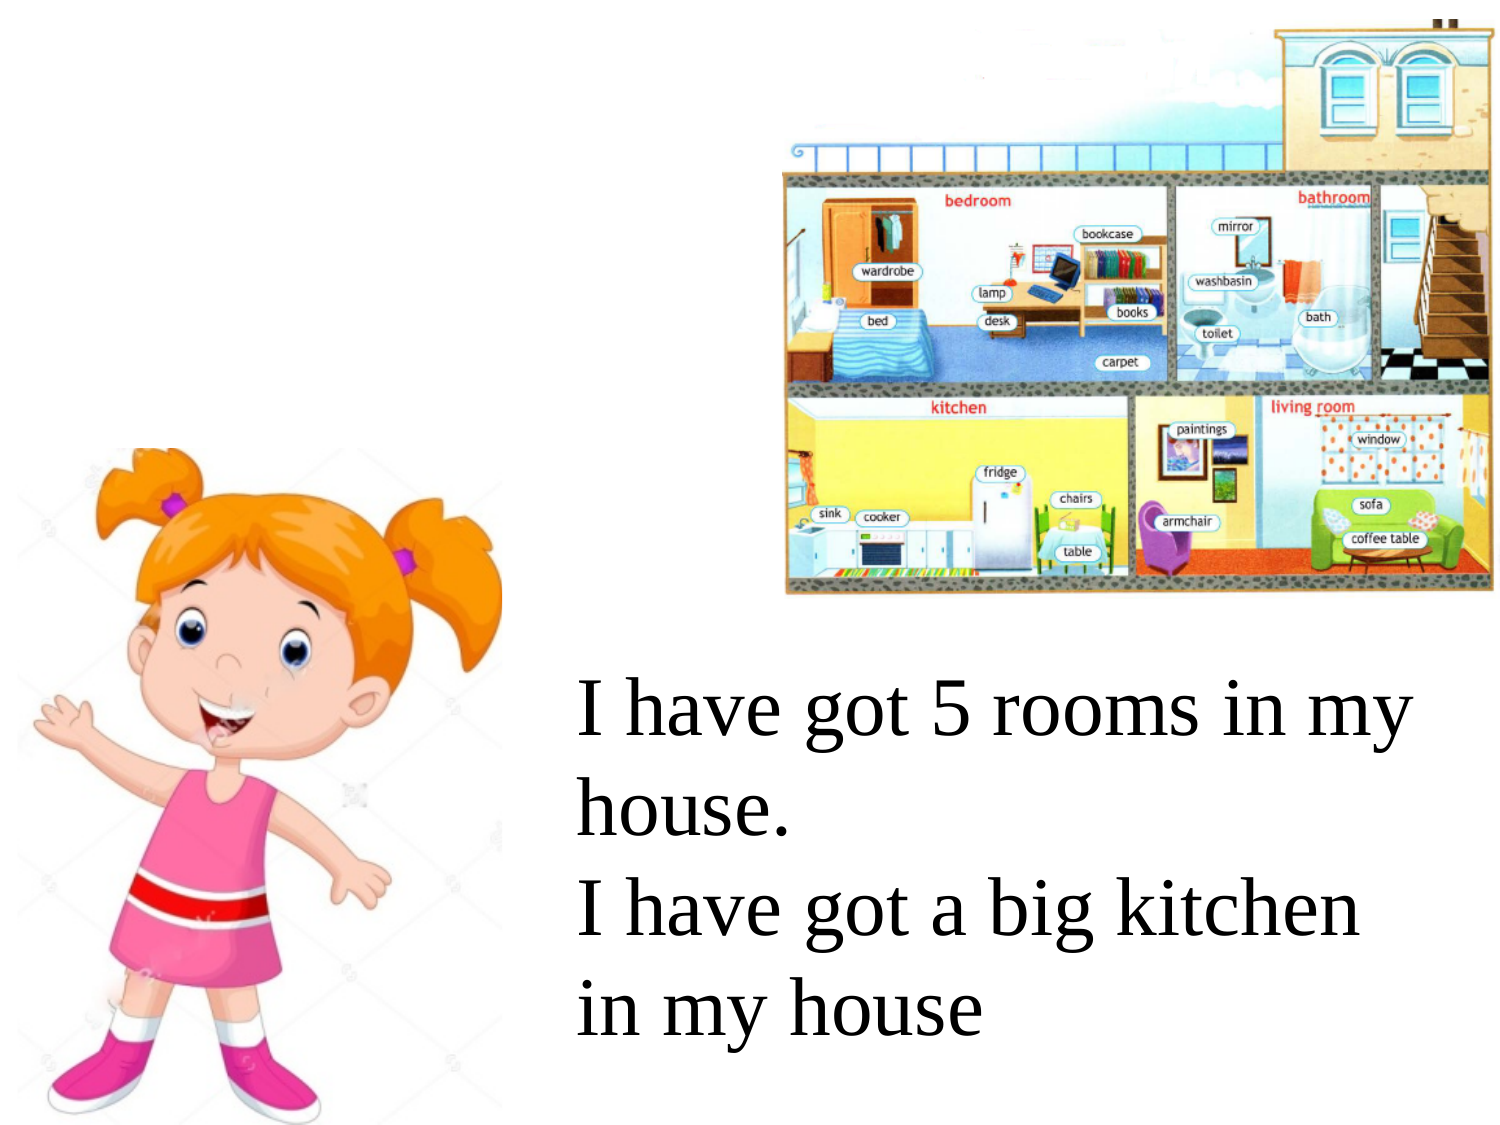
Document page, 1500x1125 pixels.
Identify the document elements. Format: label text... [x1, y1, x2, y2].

text_box I have got 5 rooms in my house. I have got a big kitchen in my house [561, 645, 1436, 1060]
picture [782, 19, 1500, 599]
picture [17, 448, 503, 1125]
